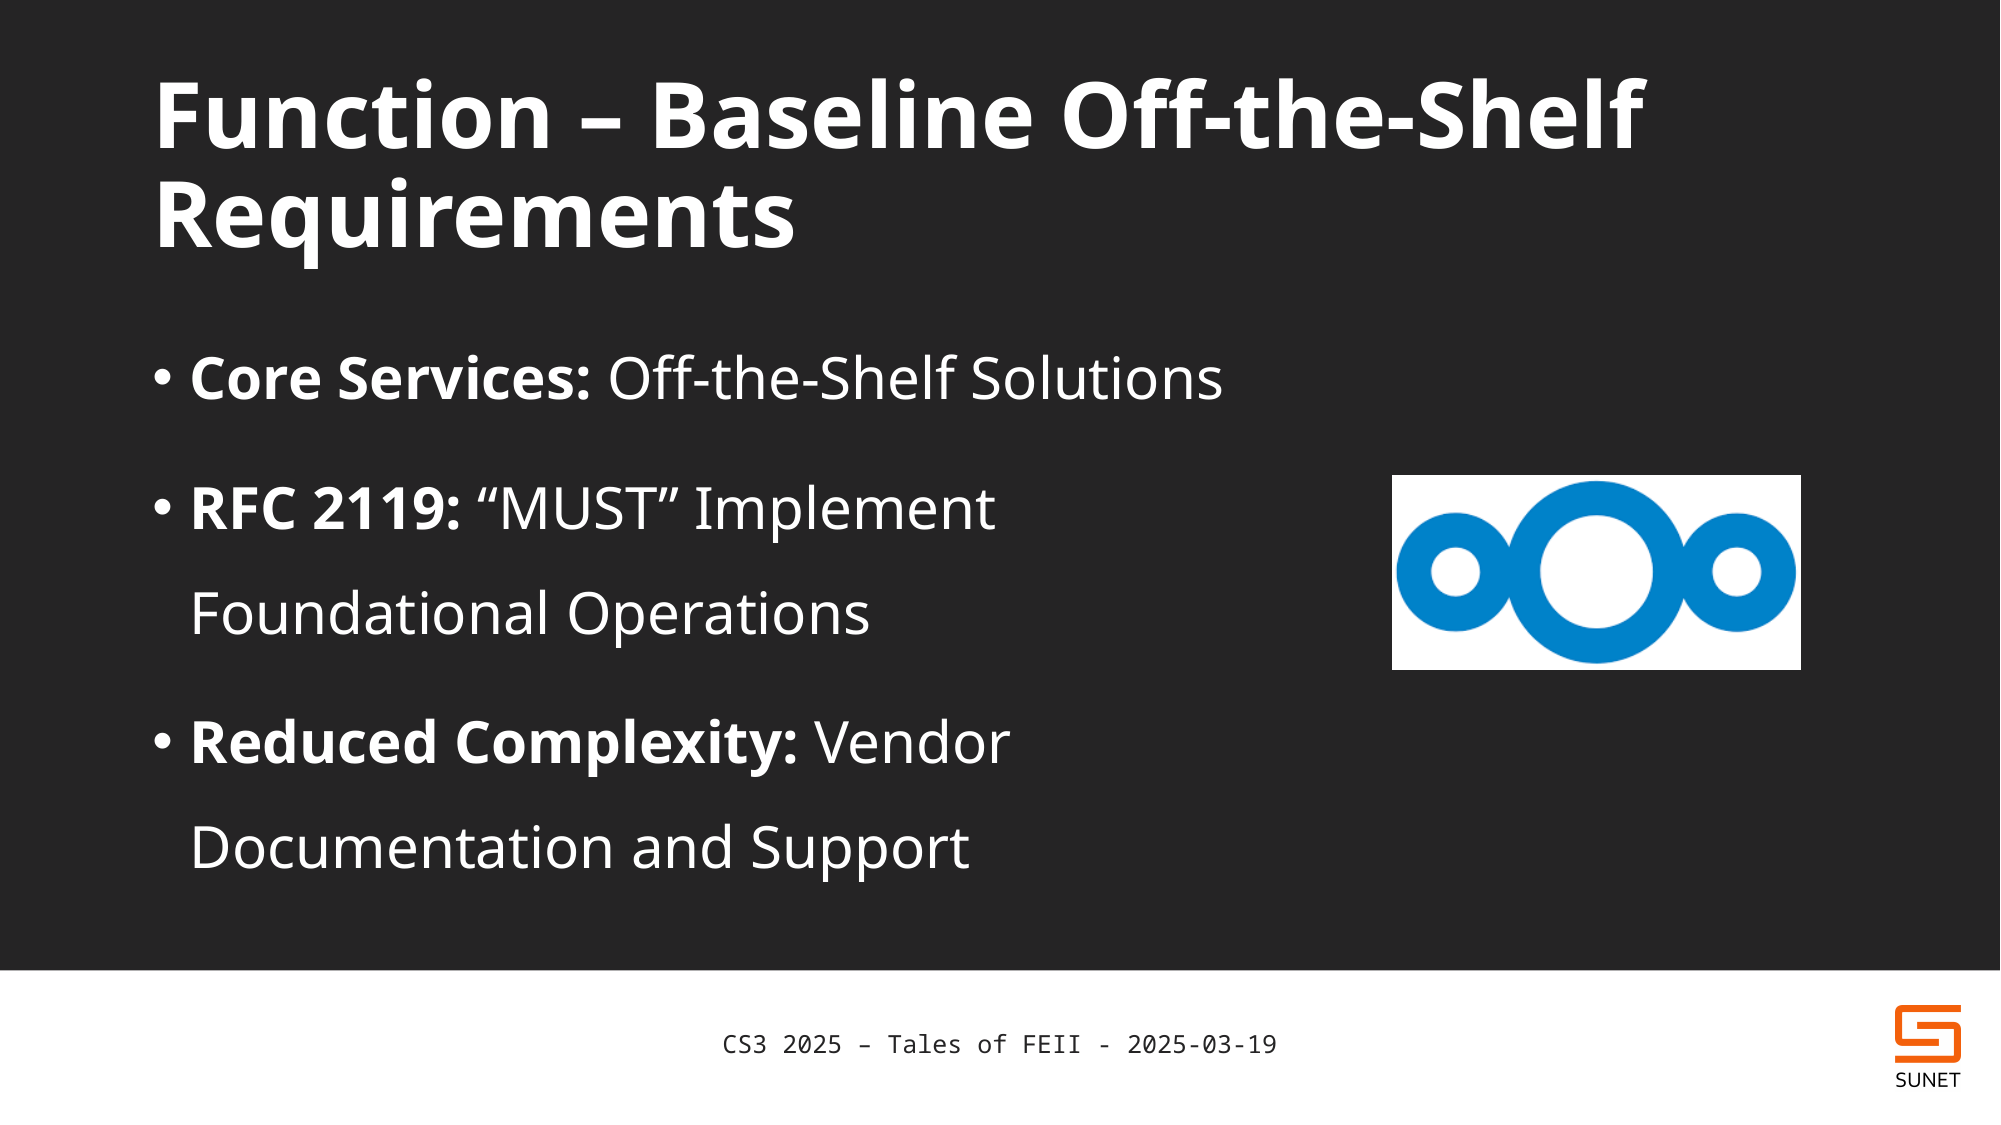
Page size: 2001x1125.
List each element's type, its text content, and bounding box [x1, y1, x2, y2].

list CS3 2025 – Tales of FEII - 2025-03-19 [249, 1024, 1750, 1070]
title Function – Baseline Off-the-Shelf Requirements [137, 59, 1863, 278]
picture [1895, 1005, 1961, 1092]
list Core Services: Off-the-Shelf Solutions RFC 2119: “MUST” Implement Foundational Operations Reduced Complexity: Vendor Documentation and Support [137, 299, 1388, 910]
picture [1392, 475, 1801, 670]
